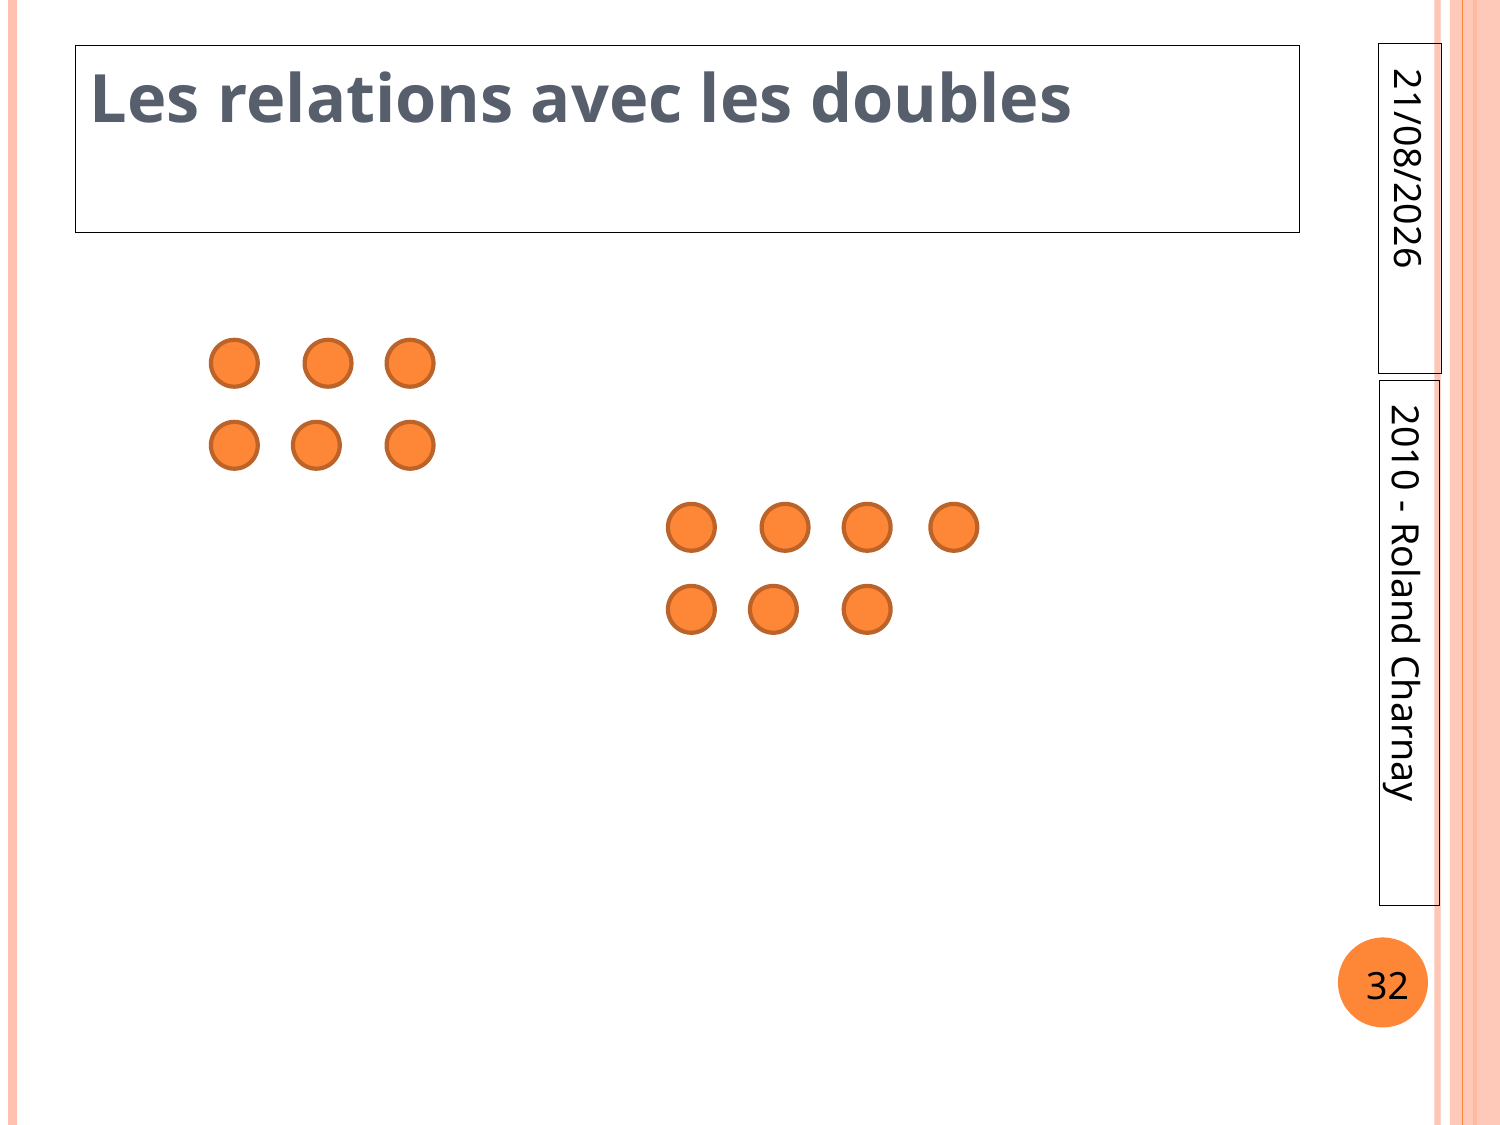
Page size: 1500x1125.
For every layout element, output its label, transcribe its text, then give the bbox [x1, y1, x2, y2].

title Les relations avec les doubles [75, 45, 1300, 233]
text_box [843, 585, 891, 633]
text_box [843, 503, 891, 551]
text_box [292, 421, 340, 469]
text_box [761, 503, 809, 551]
text_box [749, 585, 797, 633]
text_box [210, 339, 258, 387]
text_box [667, 503, 715, 551]
text_box [210, 421, 258, 469]
text_box <numéro> [1351, 952, 1452, 1038]
text_box [667, 585, 715, 633]
text_box [386, 421, 434, 469]
text_box [304, 339, 352, 387]
text_box [930, 503, 978, 551]
text_box [386, 339, 434, 387]
